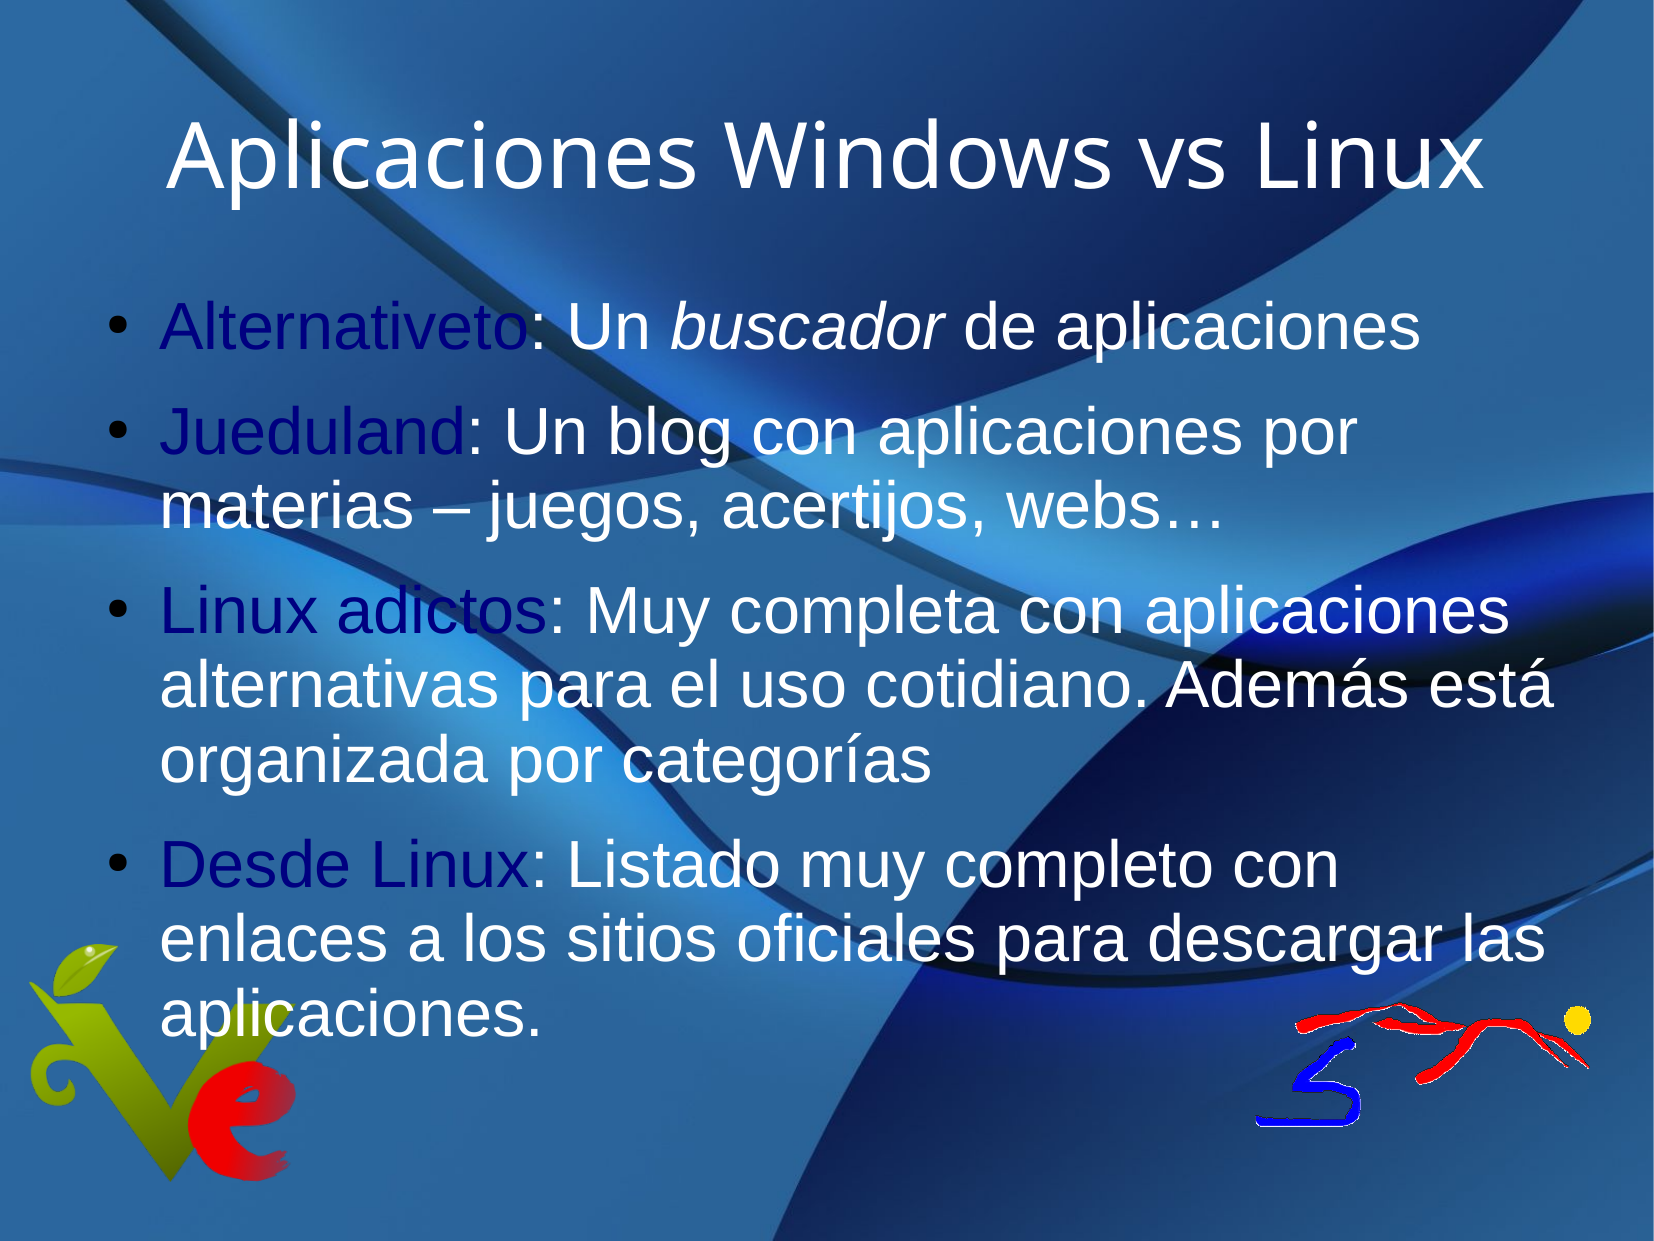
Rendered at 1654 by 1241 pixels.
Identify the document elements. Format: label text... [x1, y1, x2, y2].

picture [0, 0, 1654, 1241]
list Alternativeto: Un buscador de aplicaciones Jueduland: Un blog con aplicaciones por materias – juegos, acertijos, webs… Linux adictos: Muy completa con aplicaciones alternativas para el uso cotidiano. Además está organizada por categorías Desde Linux: Listado muy completo con enlaces a los sitios oficiales para descargar las aplicaciones. [88, 289, 1577, 1059]
title Aplicaciones Windows vs Linux [82, 49, 1571, 257]
